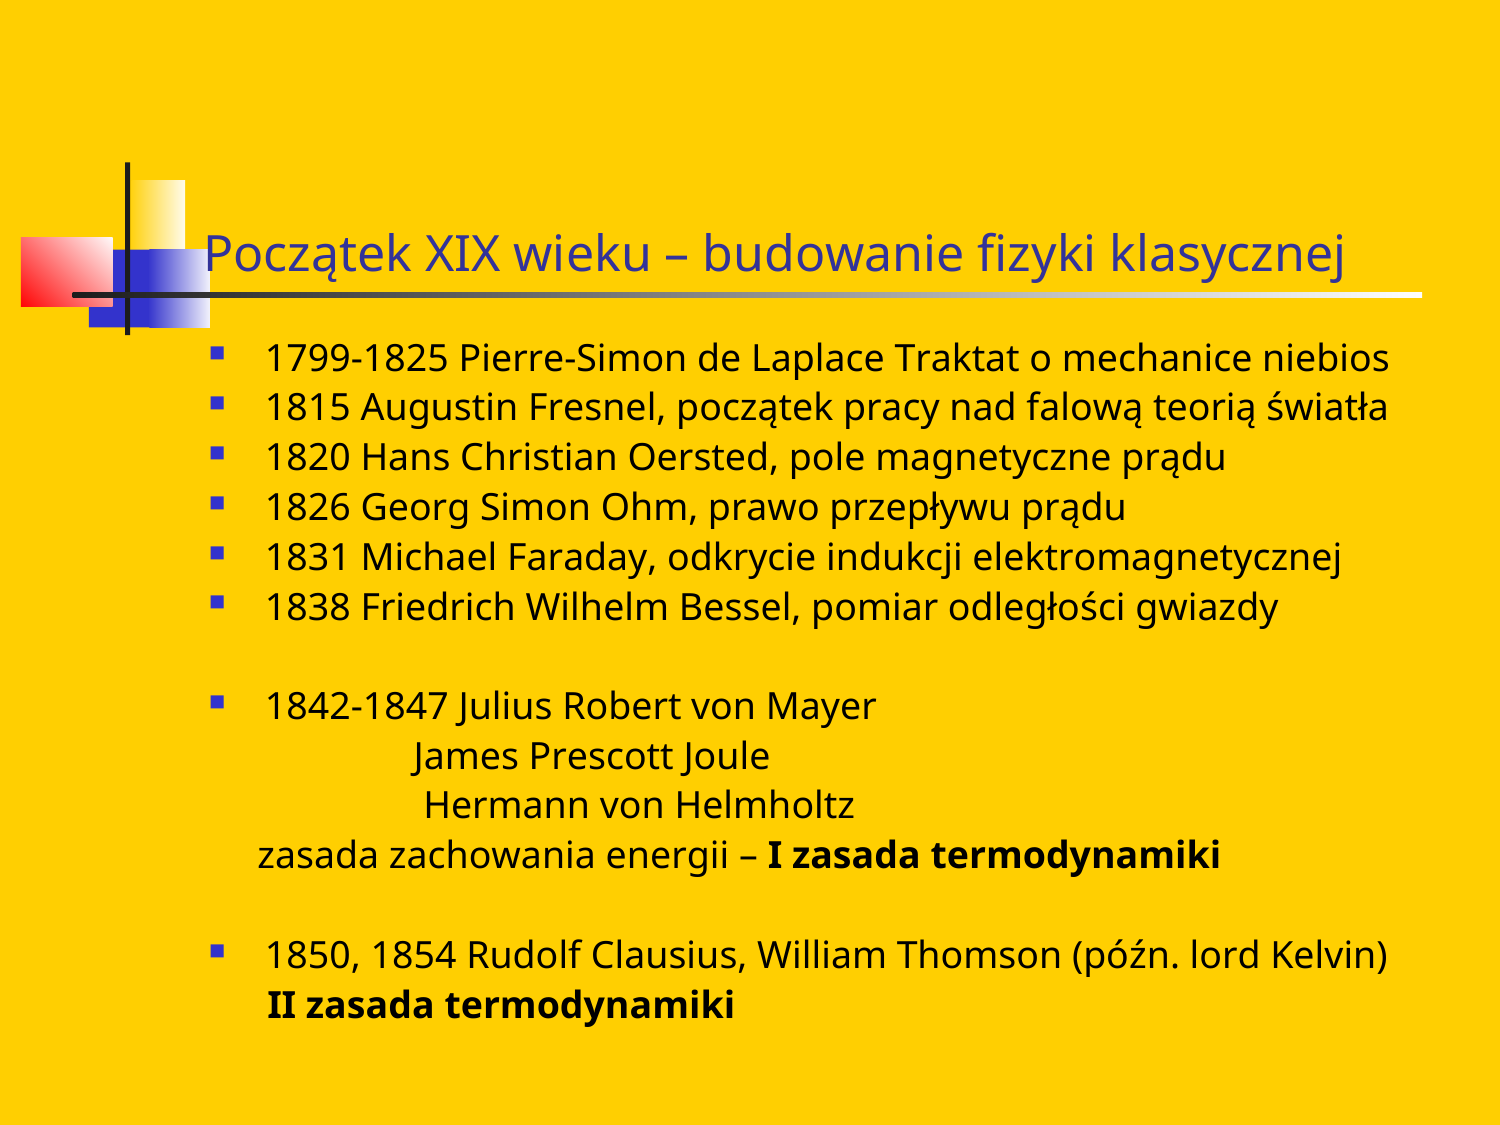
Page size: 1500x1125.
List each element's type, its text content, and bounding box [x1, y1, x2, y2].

list 1799-1825 Pierre-Simon de Laplace Traktat o mechanice niebios 1815 Augustin Fresnel, początek pracy nad falową teorią światła 1820 Hans Christian Oersted, pole magnetyczne prądu 1826 Georg Simon Ohm, prawo przepływu prądu 1831 Michael Faraday, odkrycie indukcji elektromagnetycznej 1838 Friedrich Wilhelm Bessel, pomiar odległości gwiazdy 1842-1847 Julius Robert von Mayer James Prescott Joule Hermann von Helmholtz zasada zachowania energii – I zasada termodynamiki 1850, 1854 Rudolf Clausius, William Thomson (późn. lord Kelvin) II zasada termodynamiki [193, 330, 1469, 1063]
title Początek XIX wieku – budowanie fizyki klasycznej [188, 101, 1468, 289]
